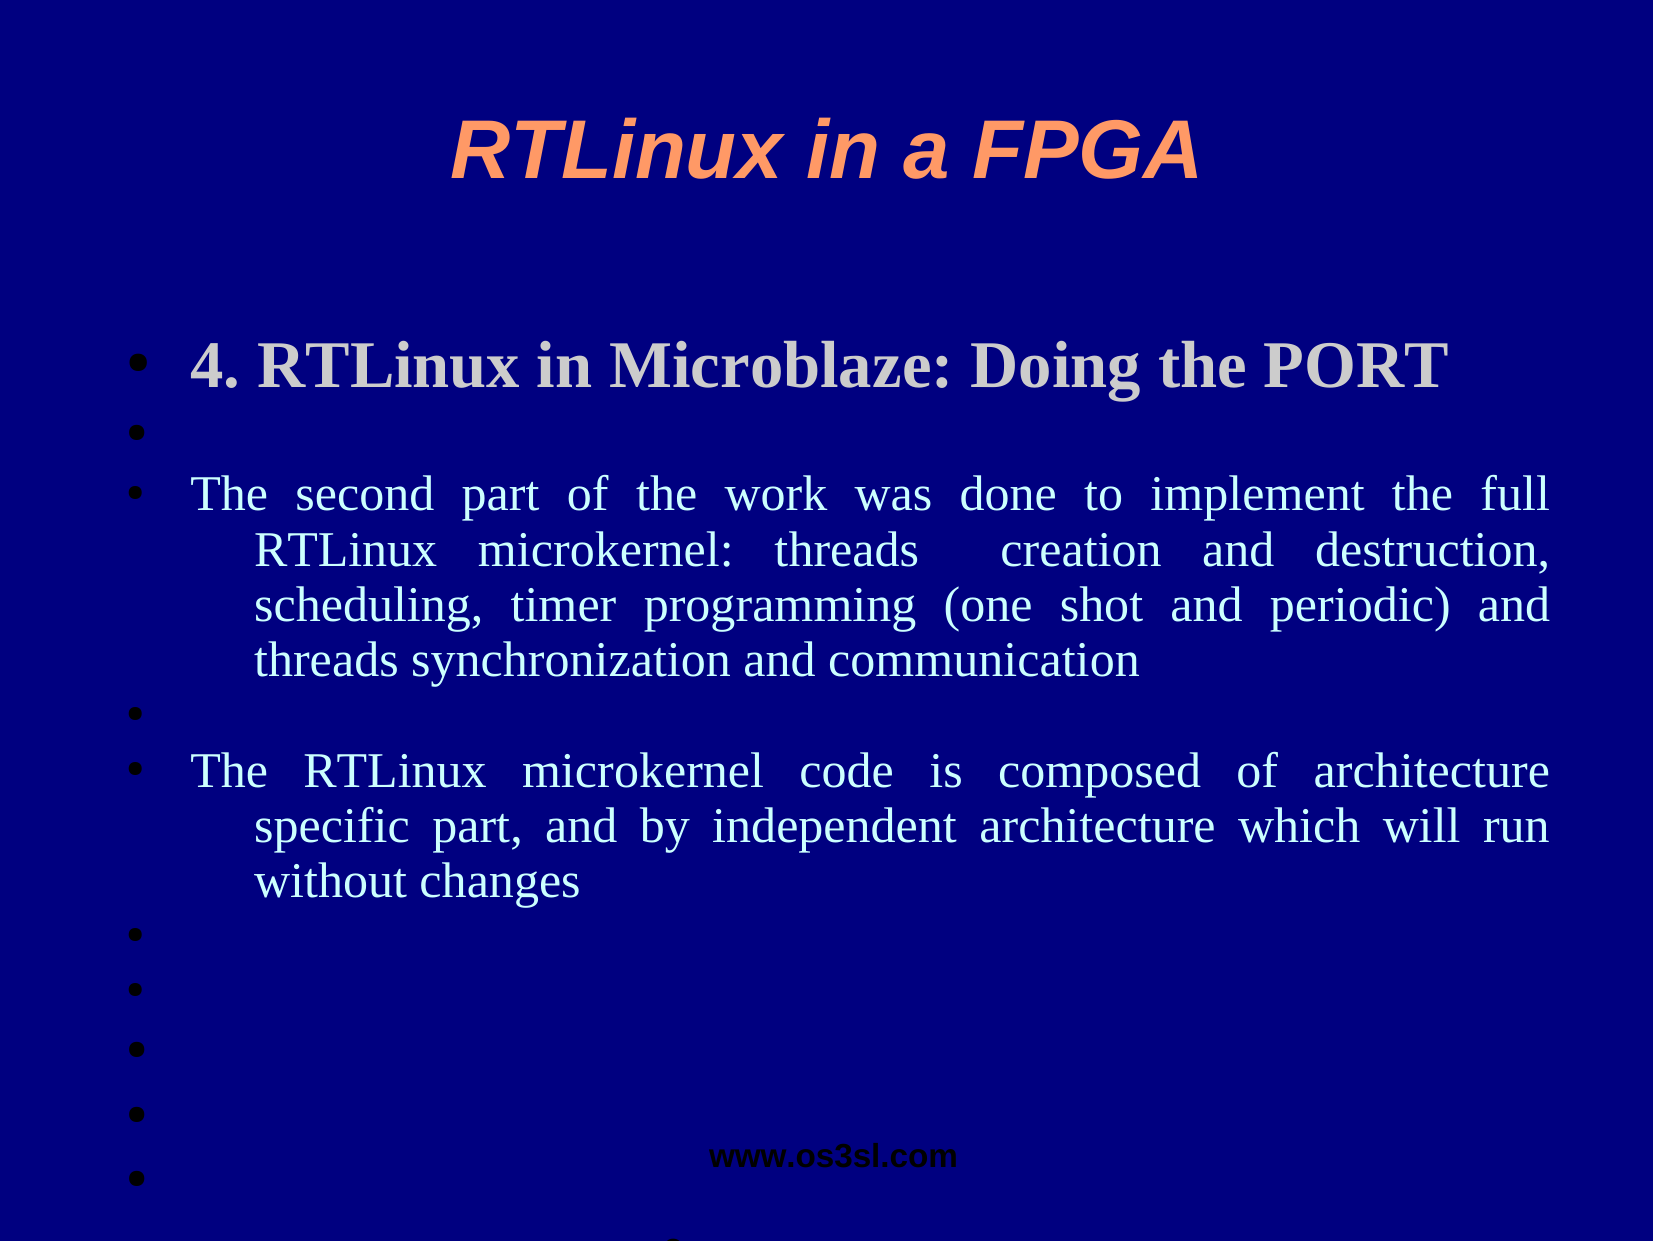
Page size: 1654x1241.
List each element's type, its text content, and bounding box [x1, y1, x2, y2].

text_box www.os3sl.com [709, 1137, 959, 1199]
subtitle 4. RTLinux in Microblaze: Doing the PORT The second part of the work was done to implement the full RTLinux microkernel: threads creation and destruction, scheduling, timer programming (one shot and periodic) and threads synchronization and communication The RTLinux microkernel code is composed of architecture specific part, and by independent architecture which will run without changes [112, 273, 1552, 1241]
title RTLinux in a FPGA [121, 46, 1534, 254]
